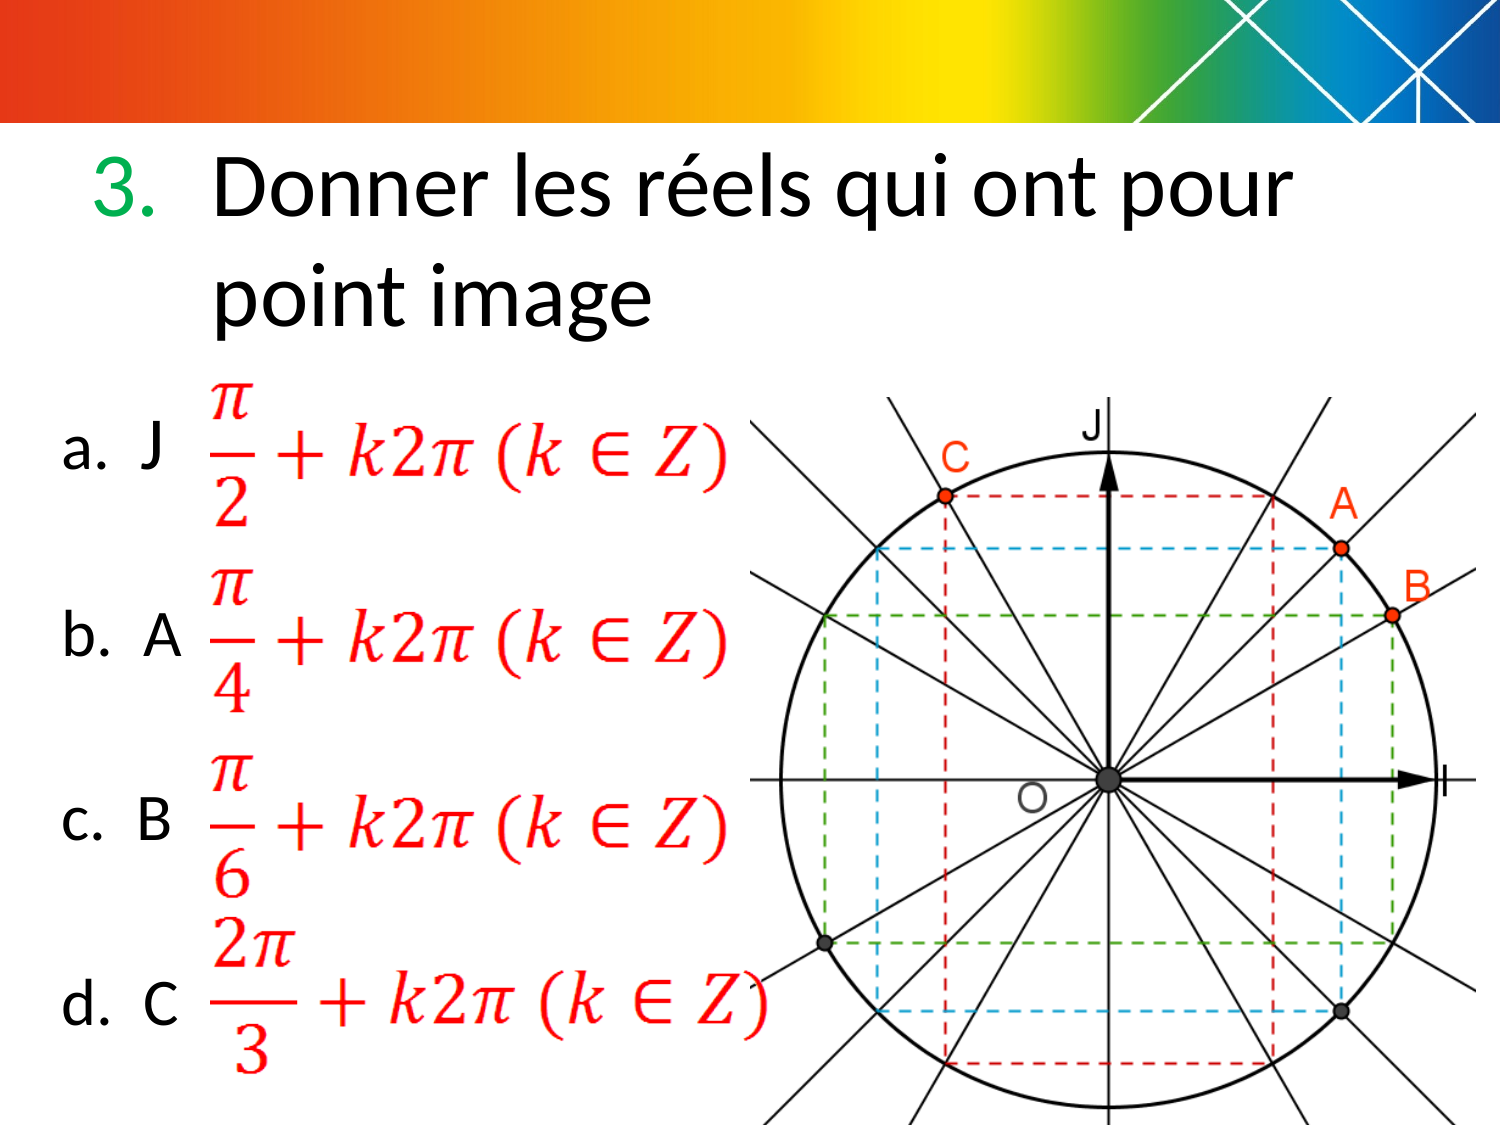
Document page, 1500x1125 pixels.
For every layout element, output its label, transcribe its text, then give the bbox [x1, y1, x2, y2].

picture [210, 374, 733, 541]
picture [210, 560, 733, 727]
picture [1340, 0, 1500, 123]
title Donner les réels qui ont pour point image [75, 116, 1426, 352]
picture [210, 397, 1476, 1125]
picture [0, 0, 1351, 123]
text_box a. J b. A c. B d. C [46, 386, 733, 1047]
